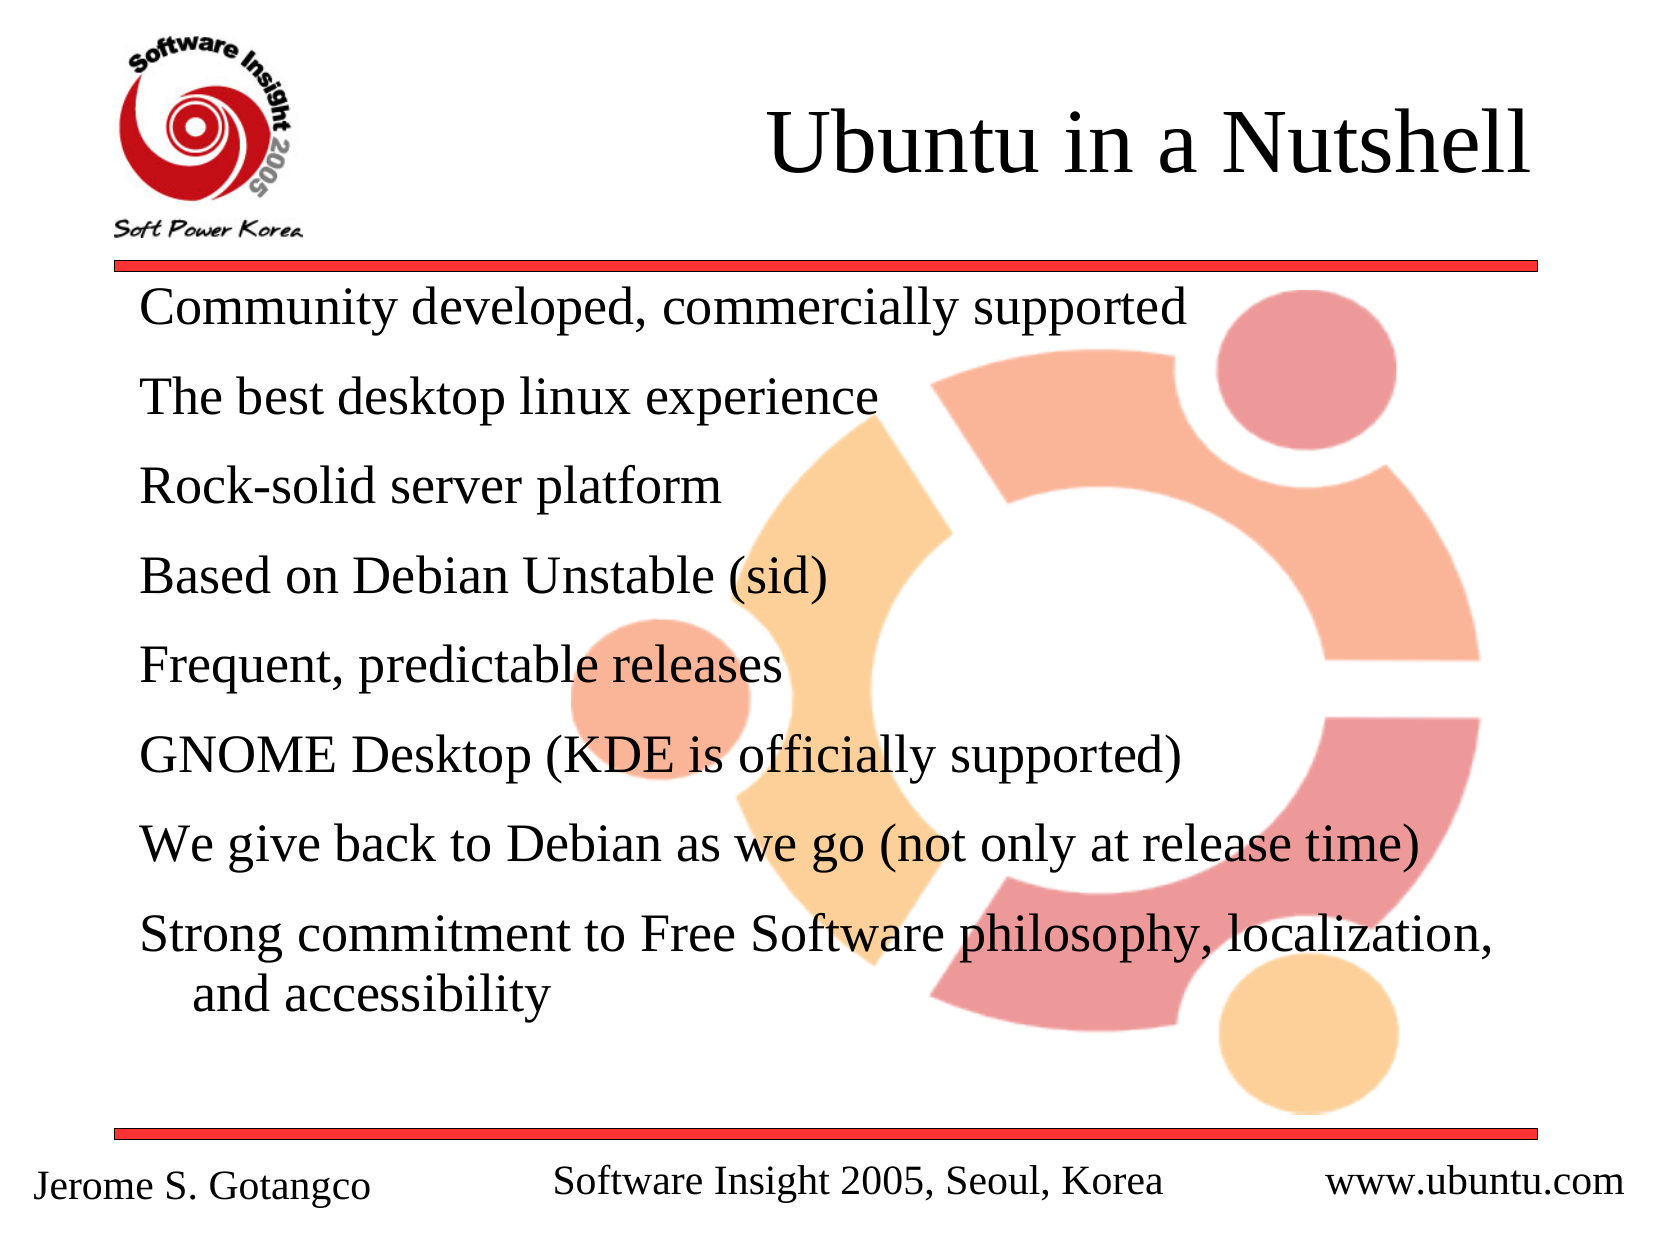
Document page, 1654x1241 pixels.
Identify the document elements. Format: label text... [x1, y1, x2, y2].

list Community developed, commercially supported The best desktop linux experience Rock-solid server platform Based on Debian Unstable (sid) Frequent, predictable releases GNOME Desktop (KDE is officially supported) We give back to Debian as we go (not only at release time) Strong commitment to Free Software philosophy, localization, and accessibility [121, 276, 1534, 1127]
picture [114, 36, 303, 238]
title Ubuntu in a Nutshell [334, 37, 1534, 246]
